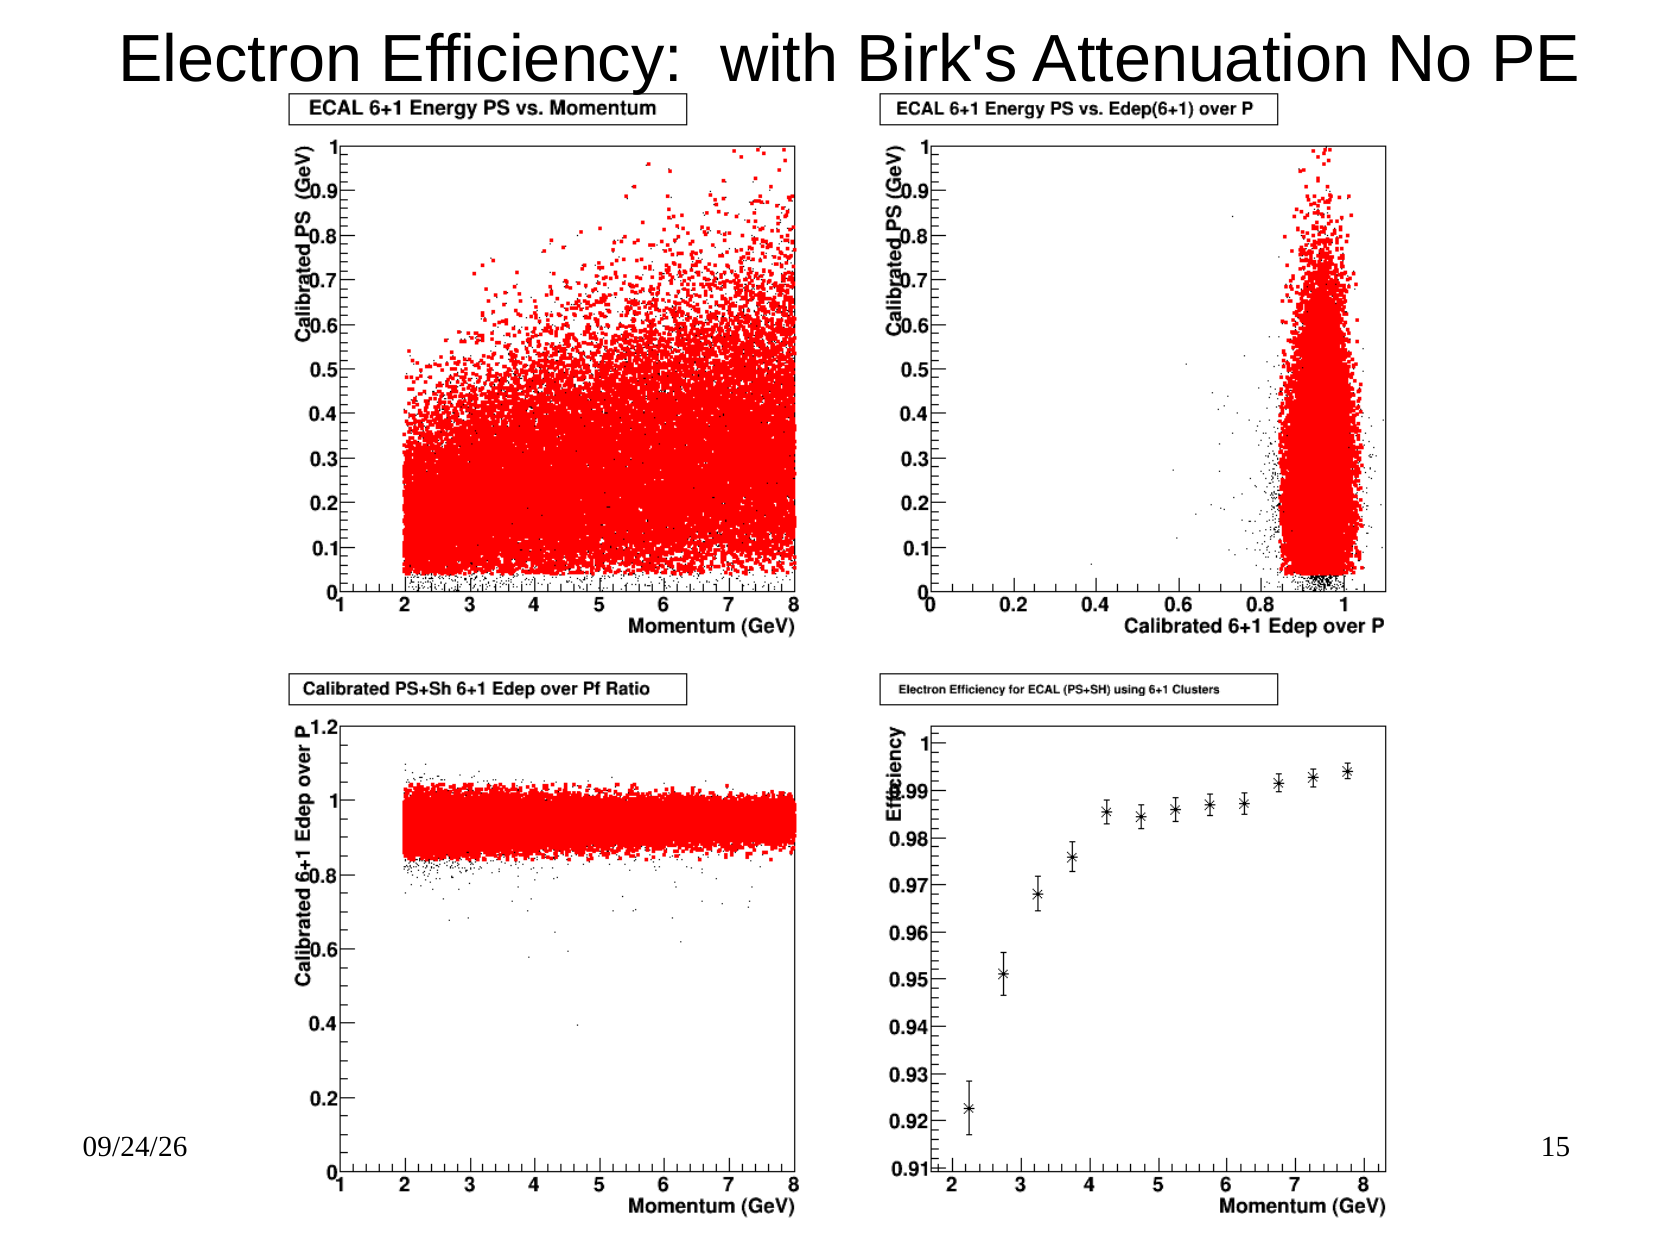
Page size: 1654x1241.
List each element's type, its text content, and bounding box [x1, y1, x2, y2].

title Electron Efficiency: with Birk's Attenuation No PE [118, 20, 1653, 96]
picture [272, 96, 1454, 1239]
